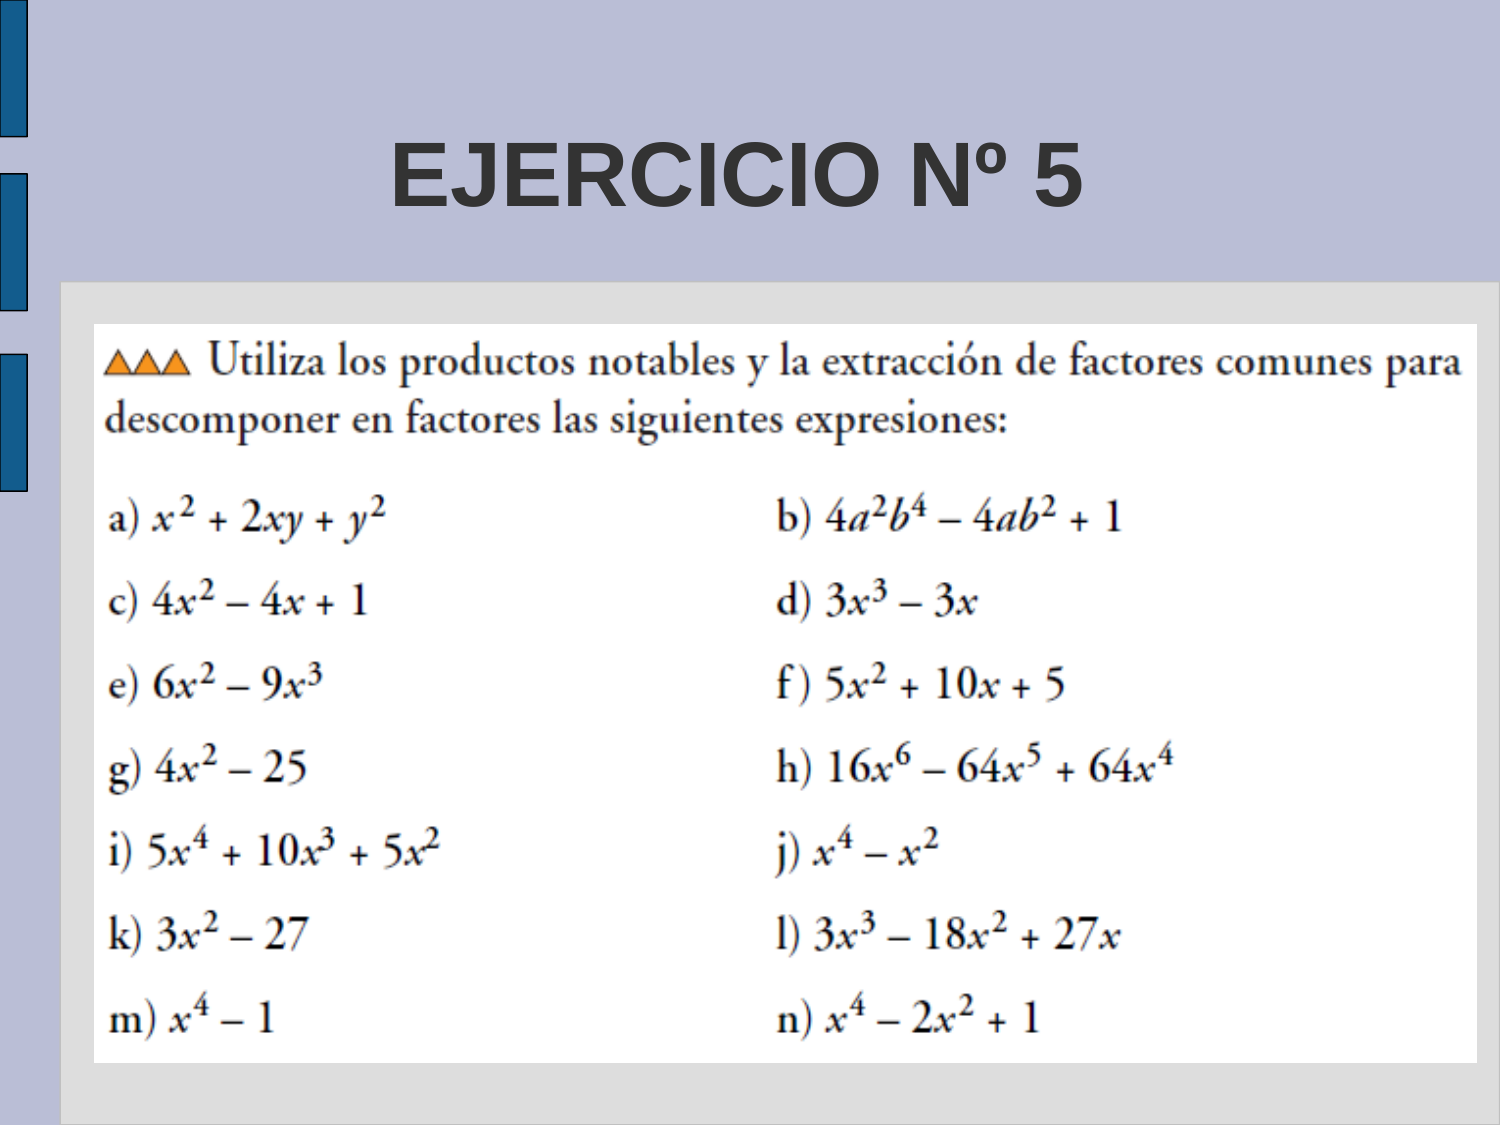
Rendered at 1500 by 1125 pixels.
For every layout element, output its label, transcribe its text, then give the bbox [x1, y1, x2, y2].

title EJERCICIO Nº 5 [110, 80, 1391, 271]
picture [94, 324, 1477, 1063]
